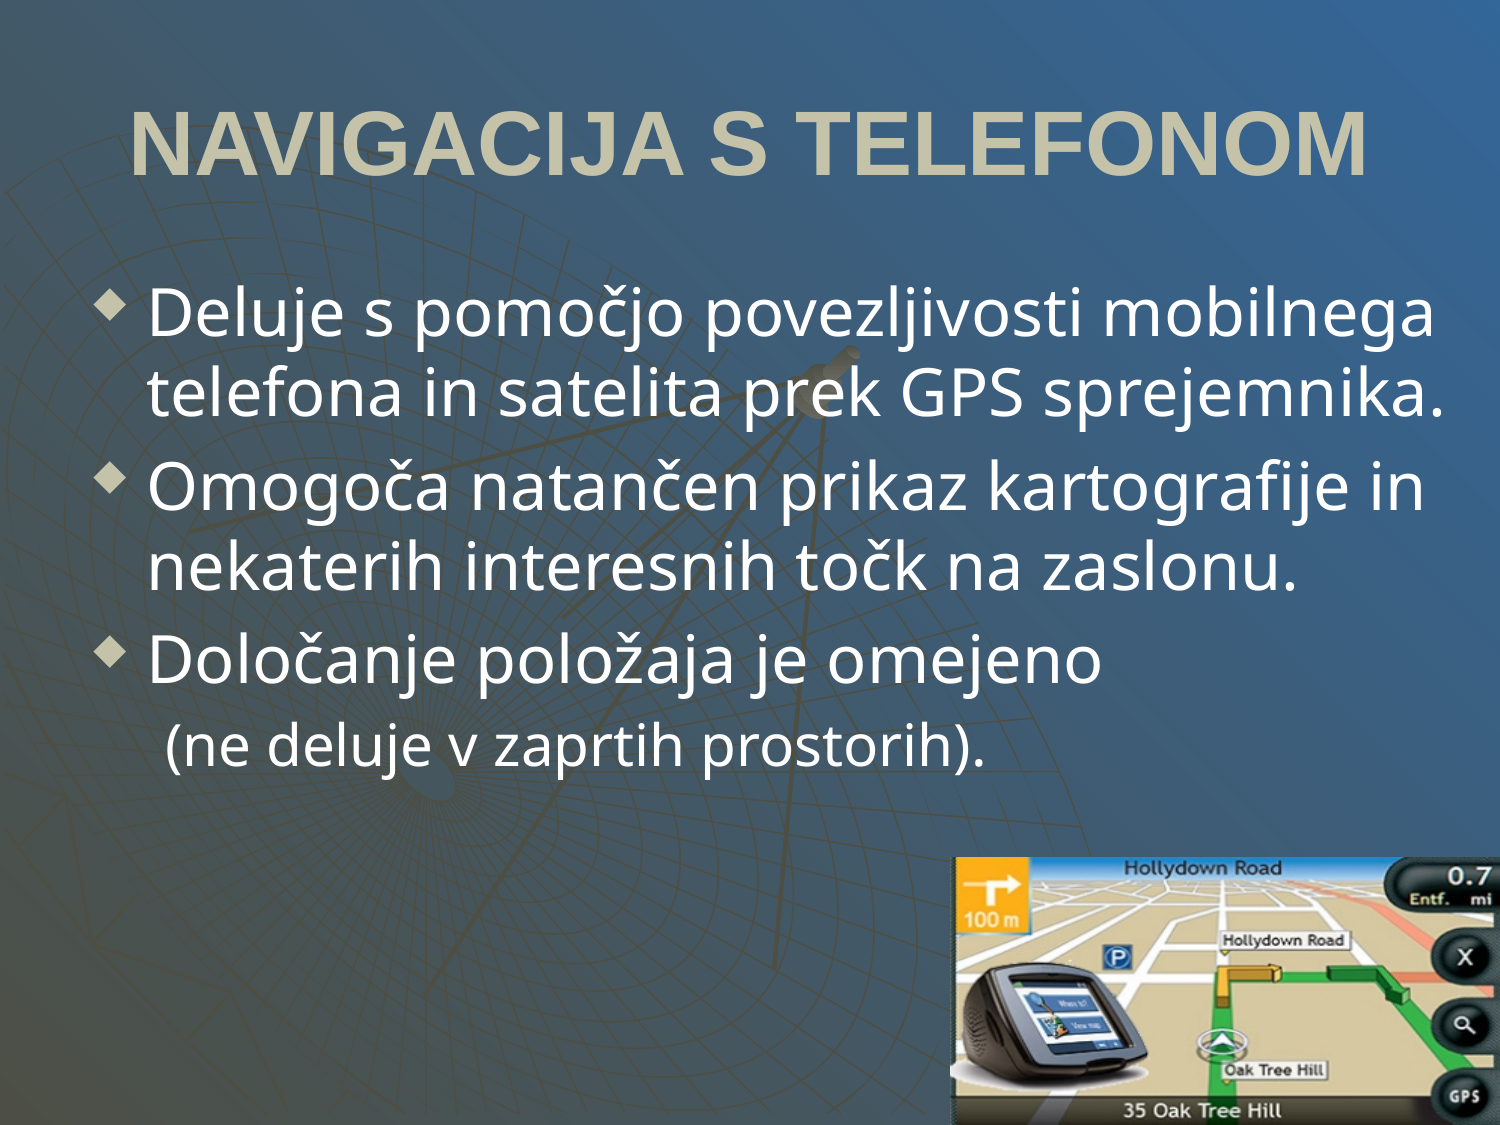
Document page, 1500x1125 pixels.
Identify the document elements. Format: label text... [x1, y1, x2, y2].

title NAVIGACIJA S TELEFONOM [75, 45, 1425, 233]
picture [950, 857, 1500, 1125]
list Deluje s pomočjo povezljivosti mobilnega telefona in satelita prek GPS sprejemnika. Omogoča natančen prikaz kartografije in nekaterih interesnih točk na zaslonu. Določanje položaja je omejeno (ne deluje v zaprtih prostorih). [75, 262, 1500, 882]
